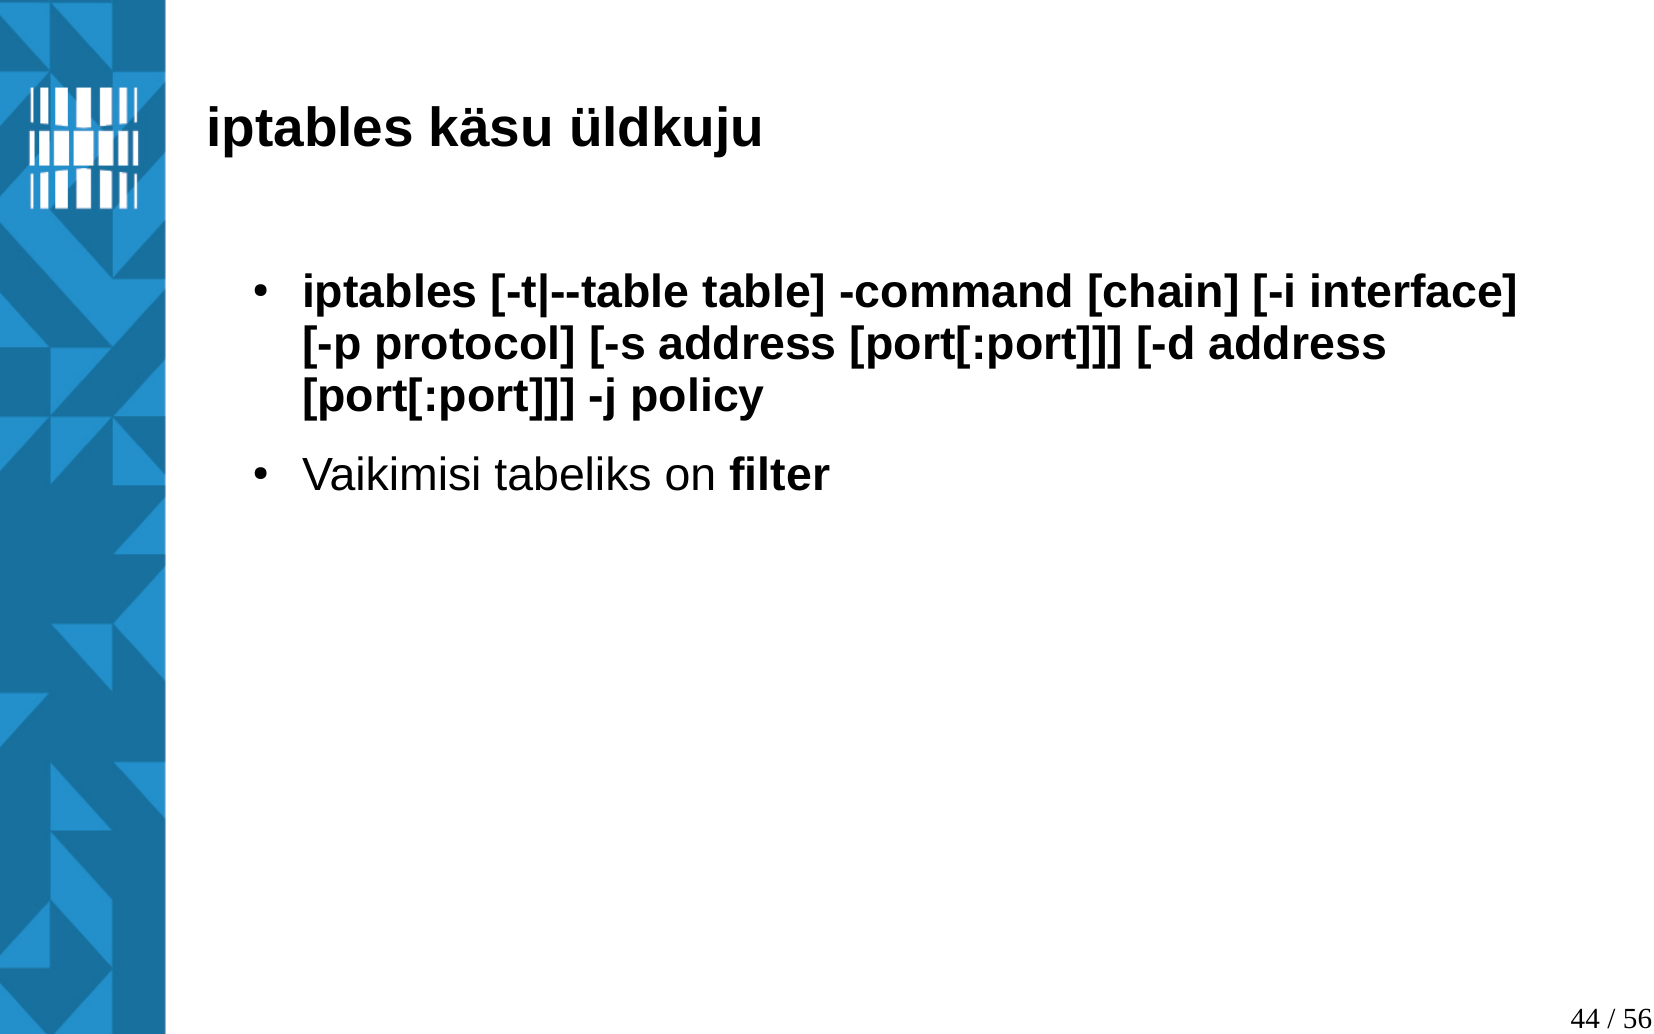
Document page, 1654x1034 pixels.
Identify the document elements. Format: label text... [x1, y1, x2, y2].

list iptables [-t|--table table] -command [chain] [-i interface] [-p protocol] [-s address [port[:port]]] [-d address [port[:port]]] -j policy Vaikimisi tabeliks on filter [236, 265, 1536, 502]
title iptables käsu üldkuju [206, 41, 1536, 214]
